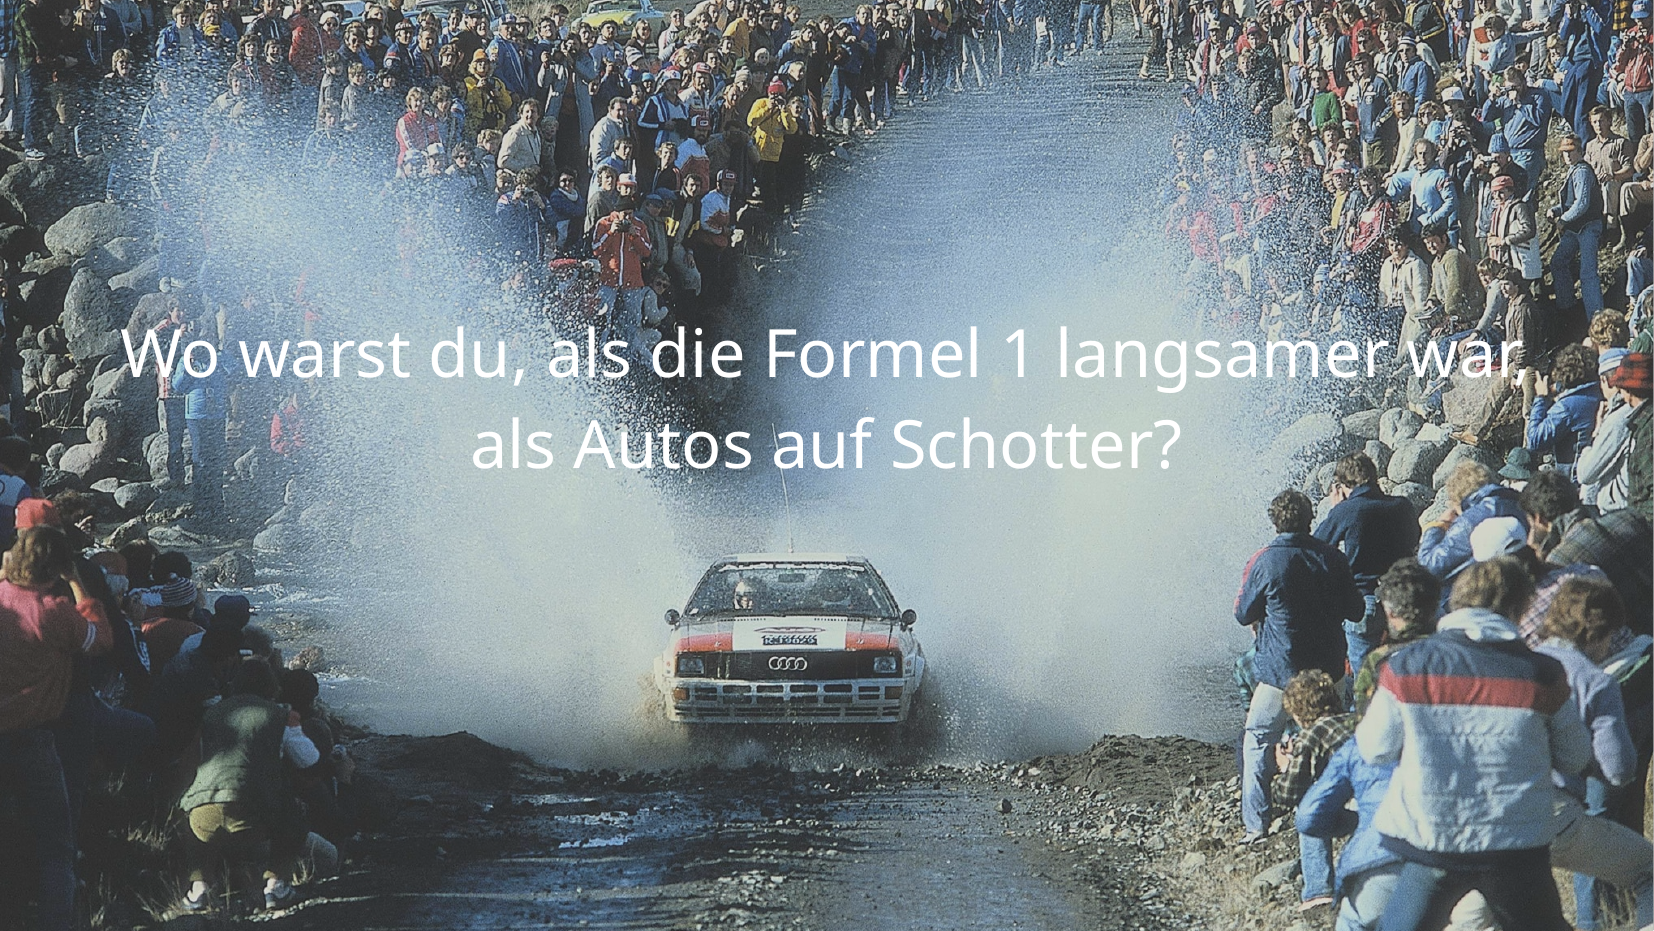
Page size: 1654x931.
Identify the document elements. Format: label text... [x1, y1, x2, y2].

subtitle Wo warst du, als die Formel 1 langsamer war, als Autos auf Schotter? [82, 37, 1571, 757]
picture [0, 0, 1654, 931]
